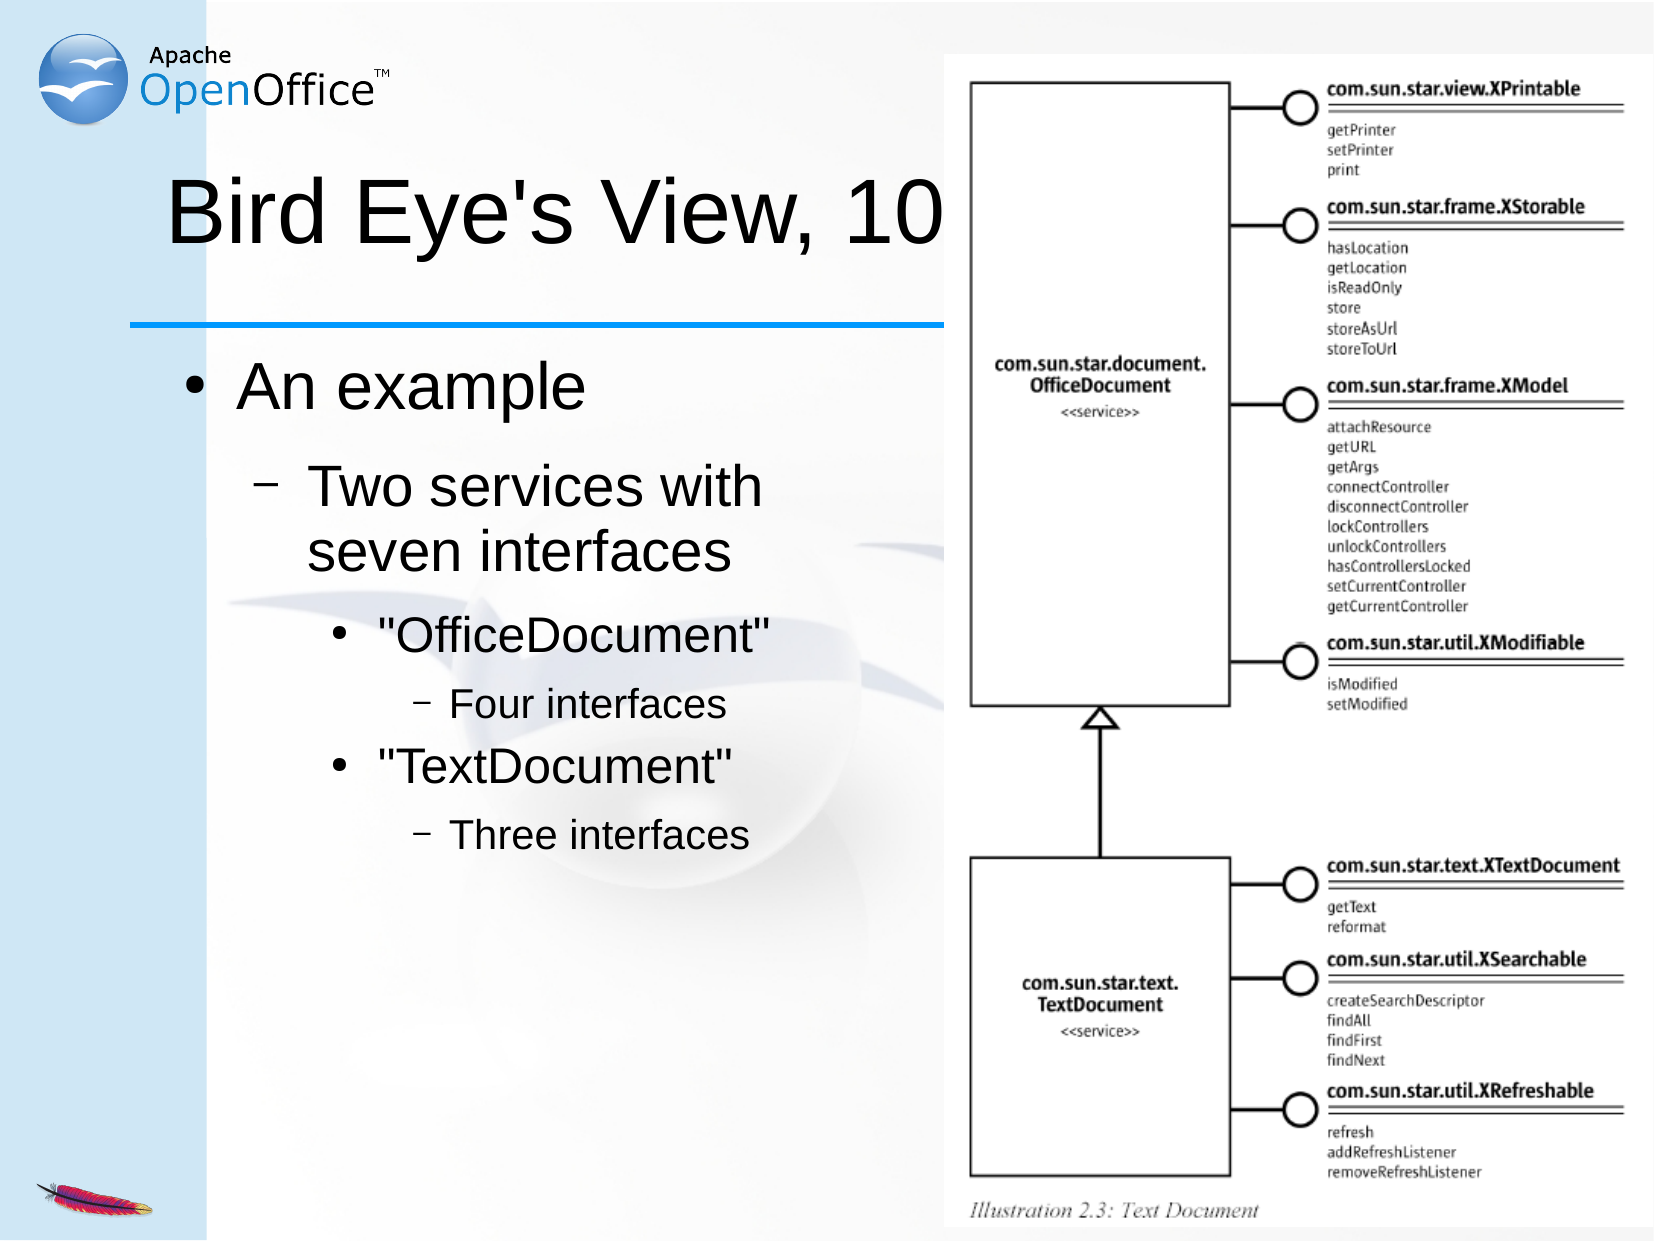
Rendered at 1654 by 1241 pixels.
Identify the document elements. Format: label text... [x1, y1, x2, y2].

list An example Two services with seven interfaces "OfficeDocument" Four interfaces "TextDocument" Three interfaces [165, 349, 852, 1168]
title Bird Eye's View, 10 [165, 108, 1571, 316]
picture [35, 2, 1654, 1241]
picture [35, 1181, 154, 1219]
